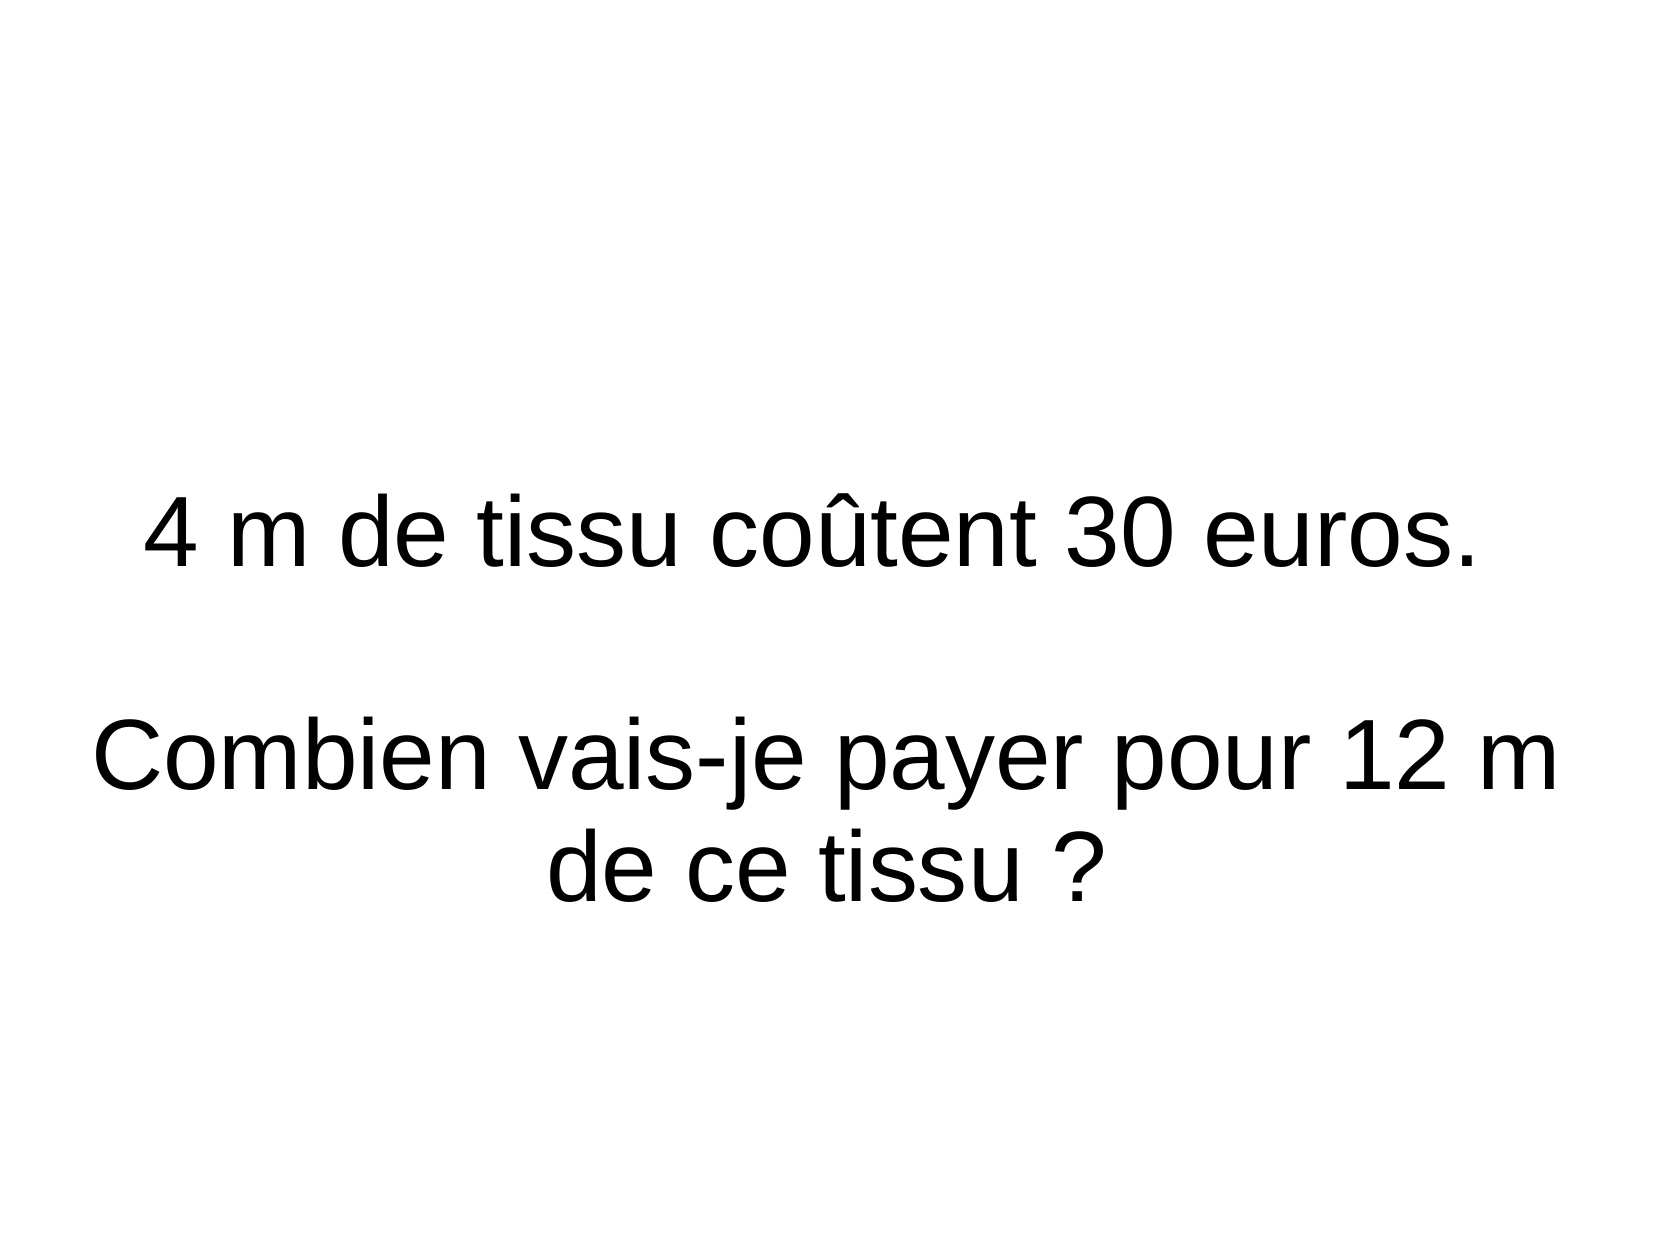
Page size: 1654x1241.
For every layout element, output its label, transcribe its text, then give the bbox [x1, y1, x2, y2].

subtitle 4 m de tissu coûtent 30 euros. Combien vais-je payer pour 12 m de ce tissu ? [82, 290, 1571, 1109]
